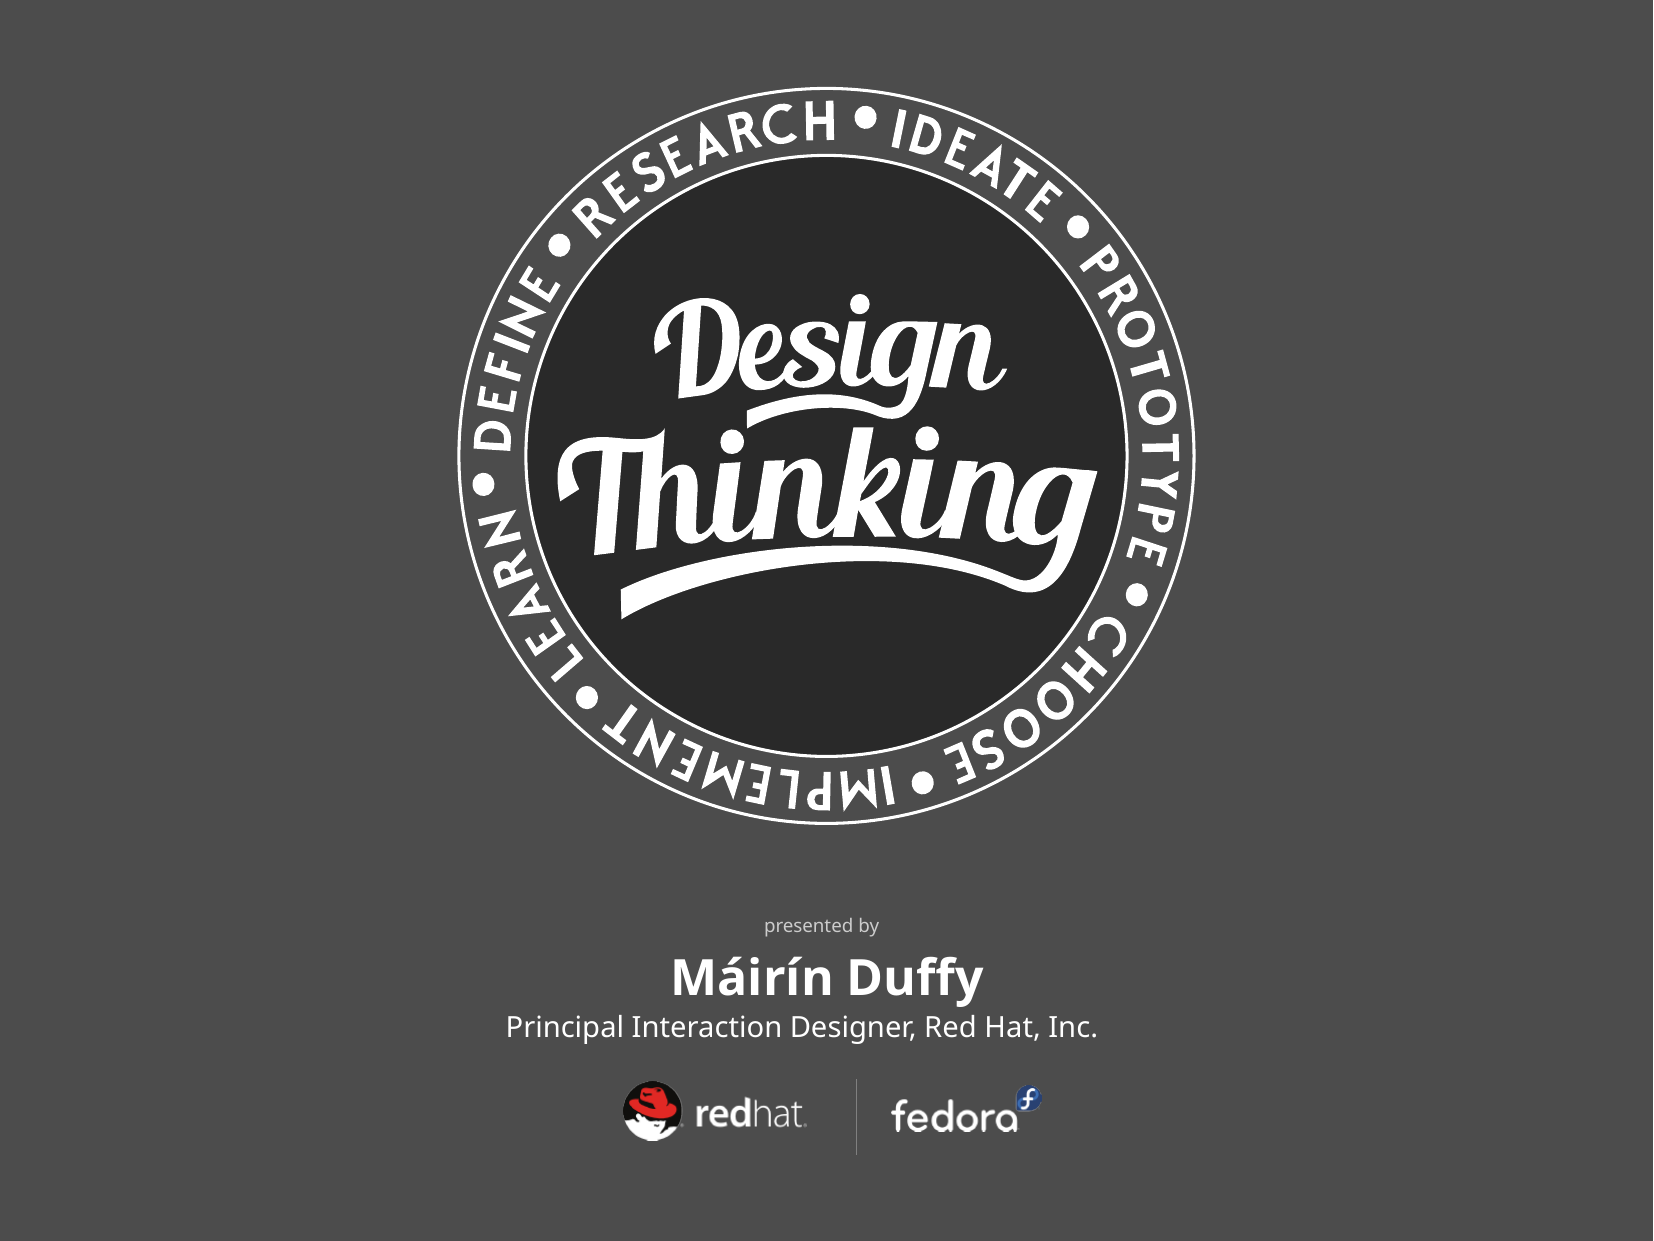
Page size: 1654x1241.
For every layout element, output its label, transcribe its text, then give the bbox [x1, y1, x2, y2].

picture [457, 86, 1196, 826]
text_box Máirín Duffy [655, 934, 998, 999]
text_box Principal Interaction Designer, Red Hat, Inc. [490, 999, 1163, 1050]
text_box presented by [749, 904, 904, 934]
picture [891, 1085, 1042, 1132]
picture [623, 1081, 807, 1141]
